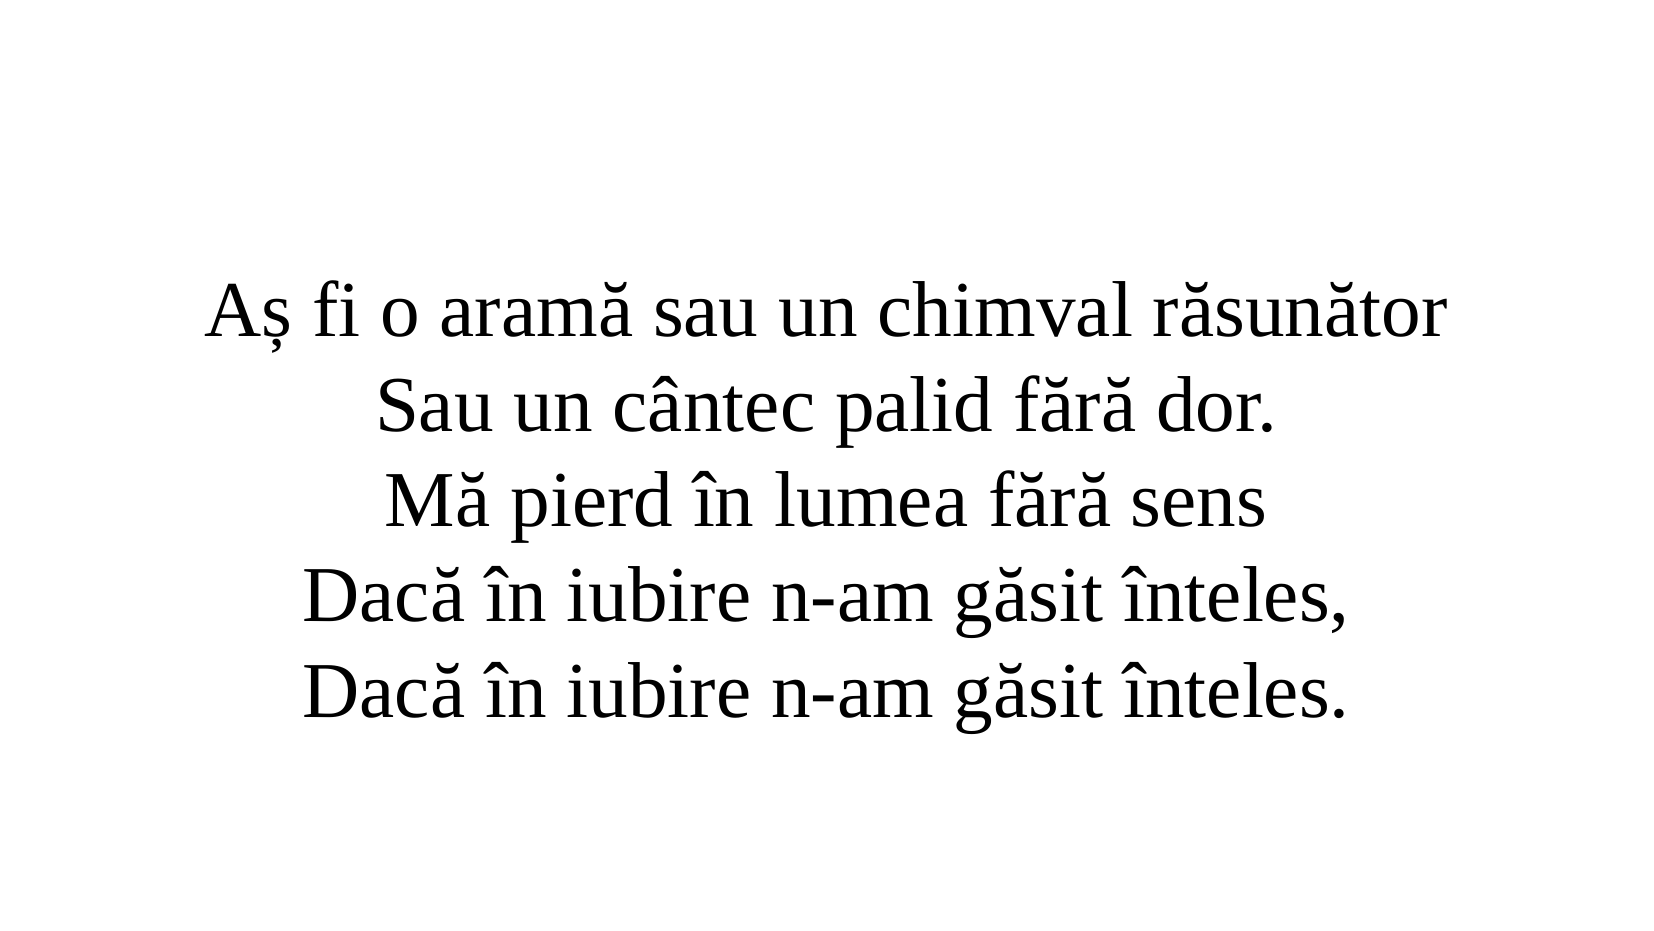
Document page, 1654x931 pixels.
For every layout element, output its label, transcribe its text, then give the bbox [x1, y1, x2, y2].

subtitle Aș fi o aramă sau un chimval răsunător Sau un cântec palid fără dor. Mă pierd în lumea fără sens Dacă în iubire n-am găsit înteles, Dacă în iubire n-am găsit înteles. [0, 250, 1654, 690]
